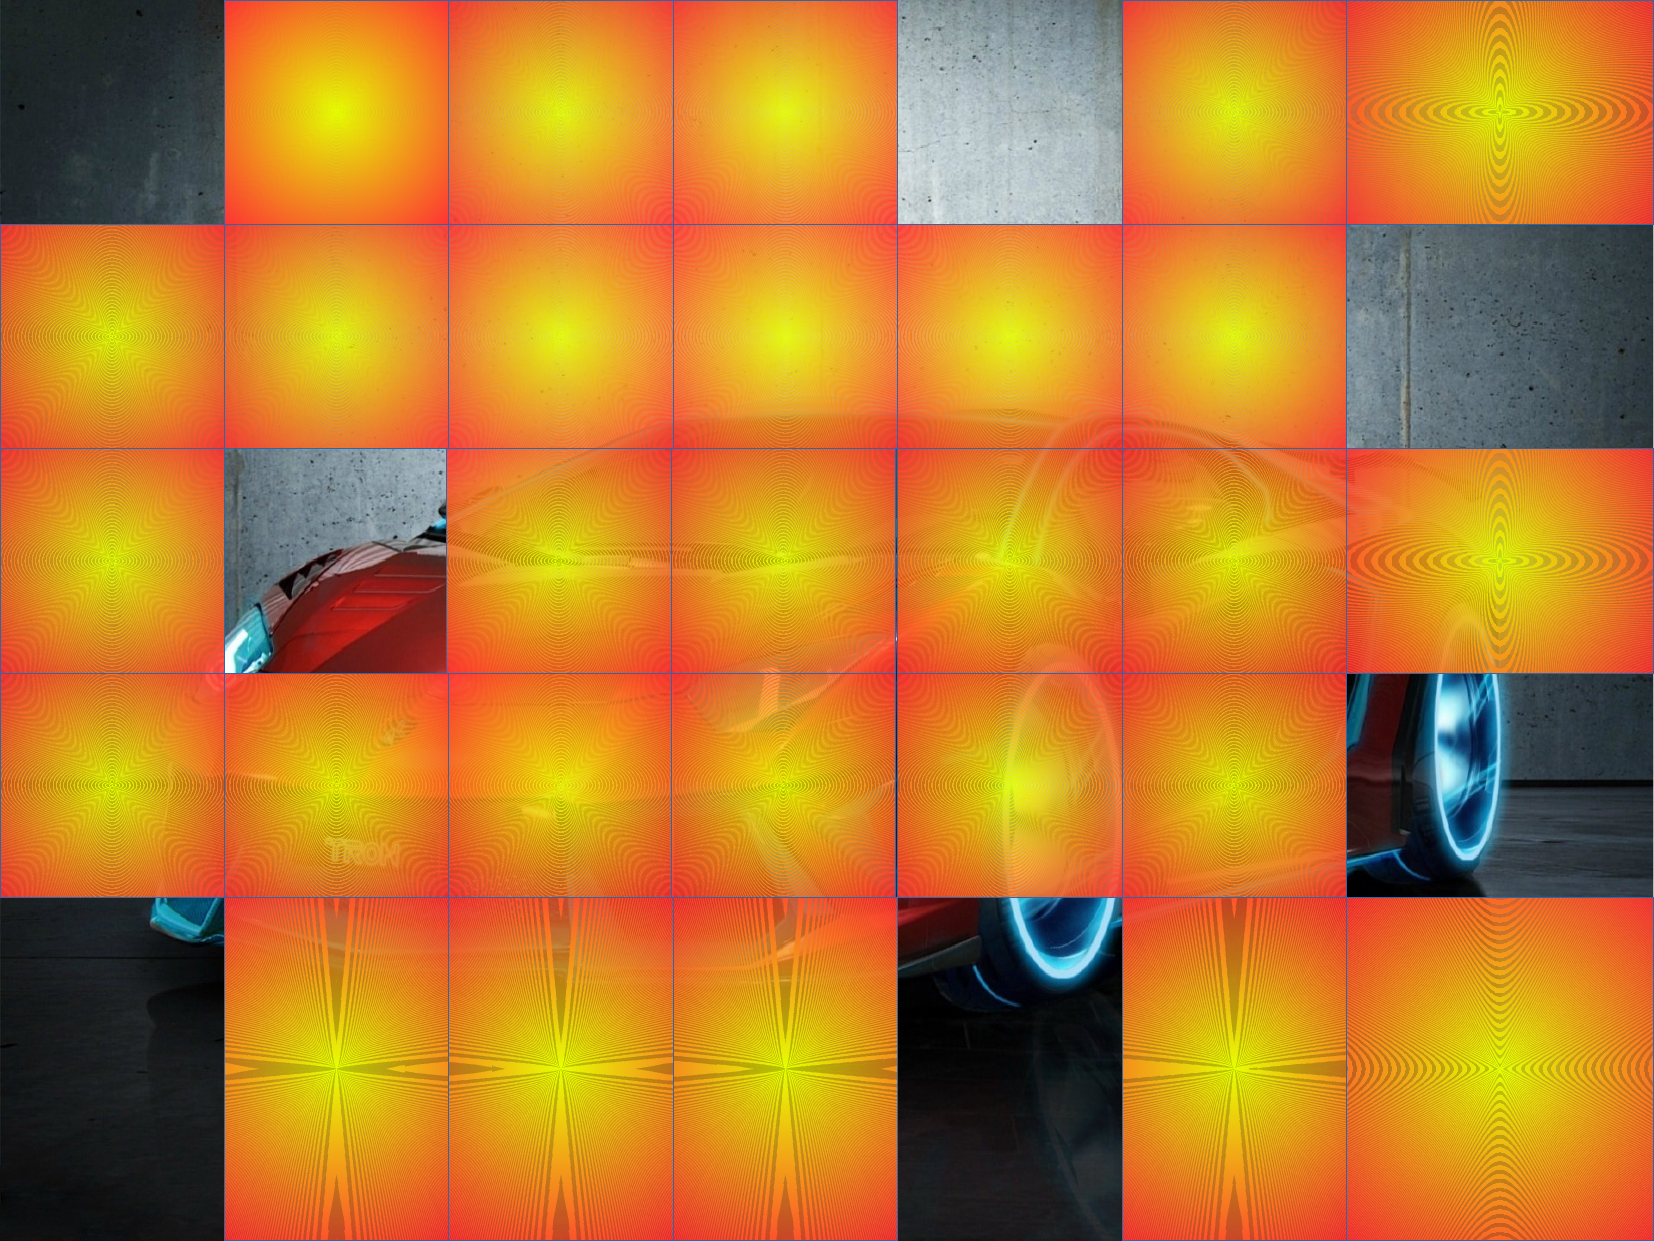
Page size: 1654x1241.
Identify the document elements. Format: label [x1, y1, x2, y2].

picture [0, 0, 224, 224]
picture [225, 449, 446, 673]
picture [0, 898, 224, 1241]
picture [1347, 225, 1654, 448]
picture [1347, 674, 1654, 897]
picture [898, 0, 1122, 224]
text_box [0, 0, 1654, 1241]
picture [898, 898, 1122, 1241]
